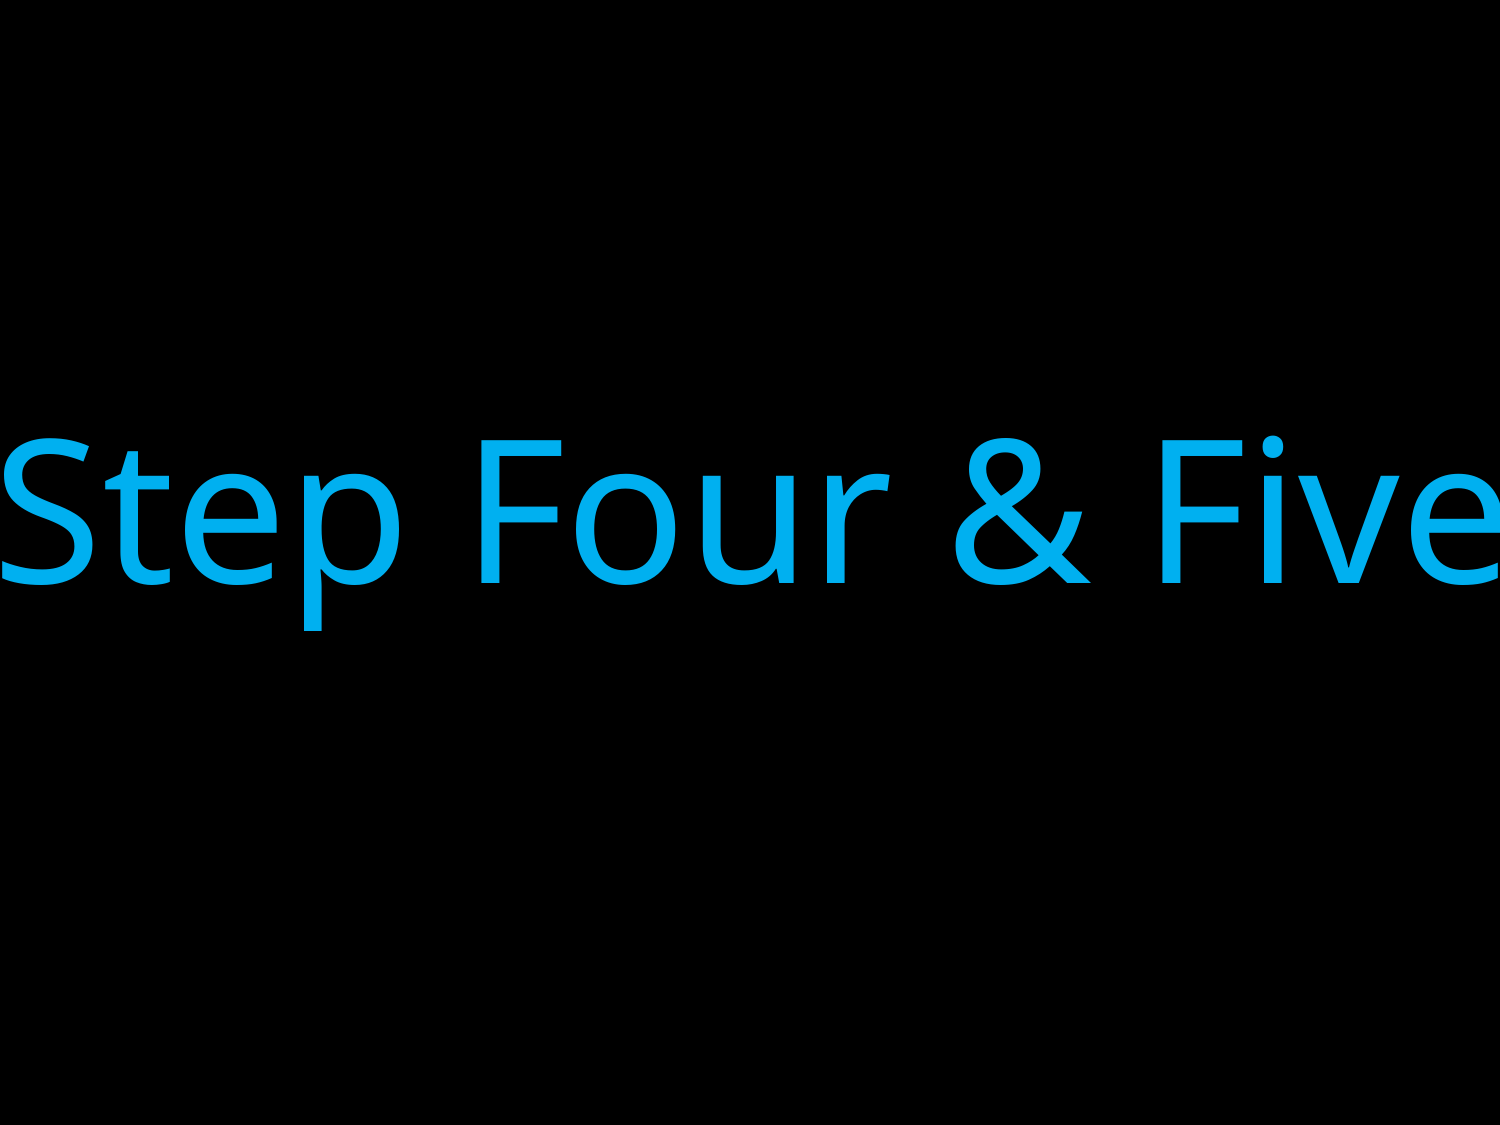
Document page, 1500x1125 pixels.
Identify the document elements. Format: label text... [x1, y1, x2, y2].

text_box Step Four & Five [1430, 488, 1484, 519]
text_box Step Four & Five [0, 362, 1500, 651]
